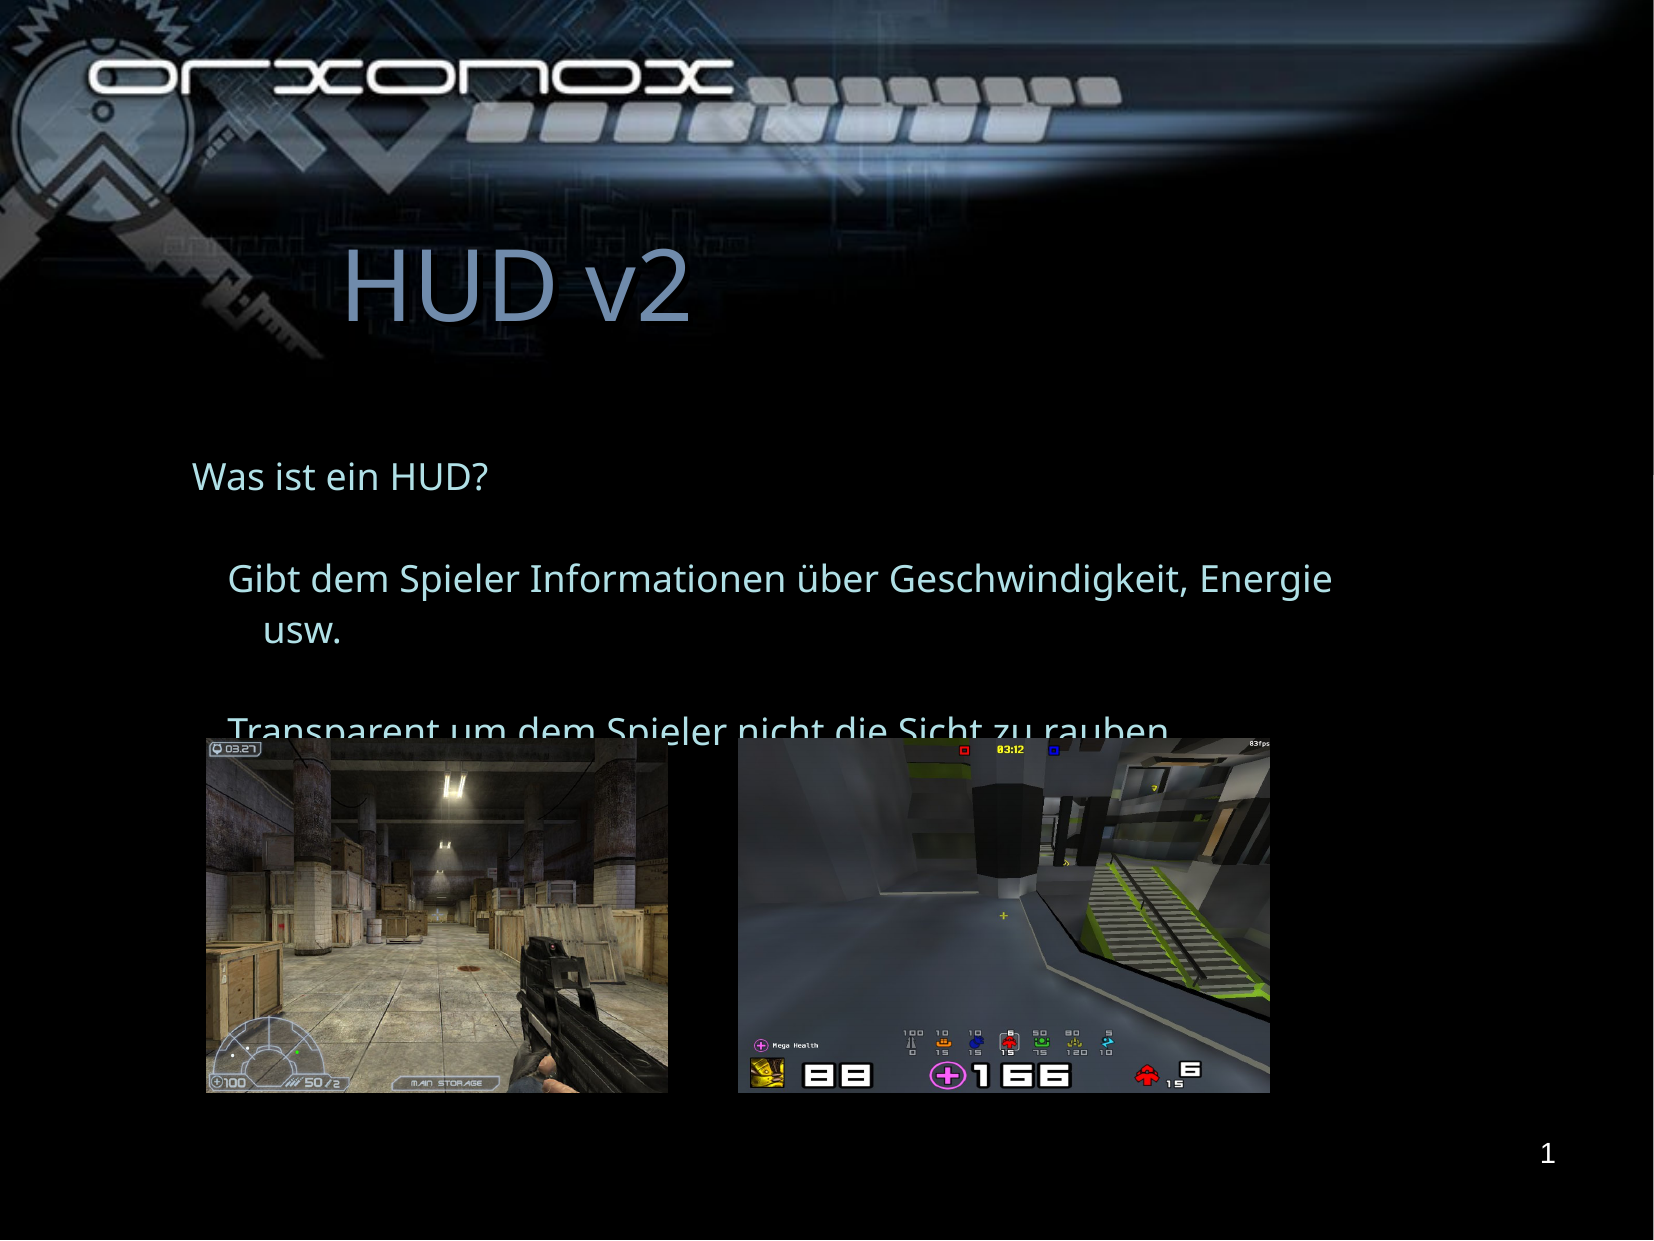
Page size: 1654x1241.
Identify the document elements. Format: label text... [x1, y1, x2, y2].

text_box HUD v2 [324, 206, 1300, 262]
picture [738, 738, 1270, 1093]
picture [0, 0, 1654, 475]
picture [206, 738, 668, 1093]
text_box Was ist ein HUD? Gibt dem Spieler Informationen über Geschwindigkeit, Energie usw. Transparent um dem Spieler nicht die Sicht zu rauben [177, 442, 1388, 672]
